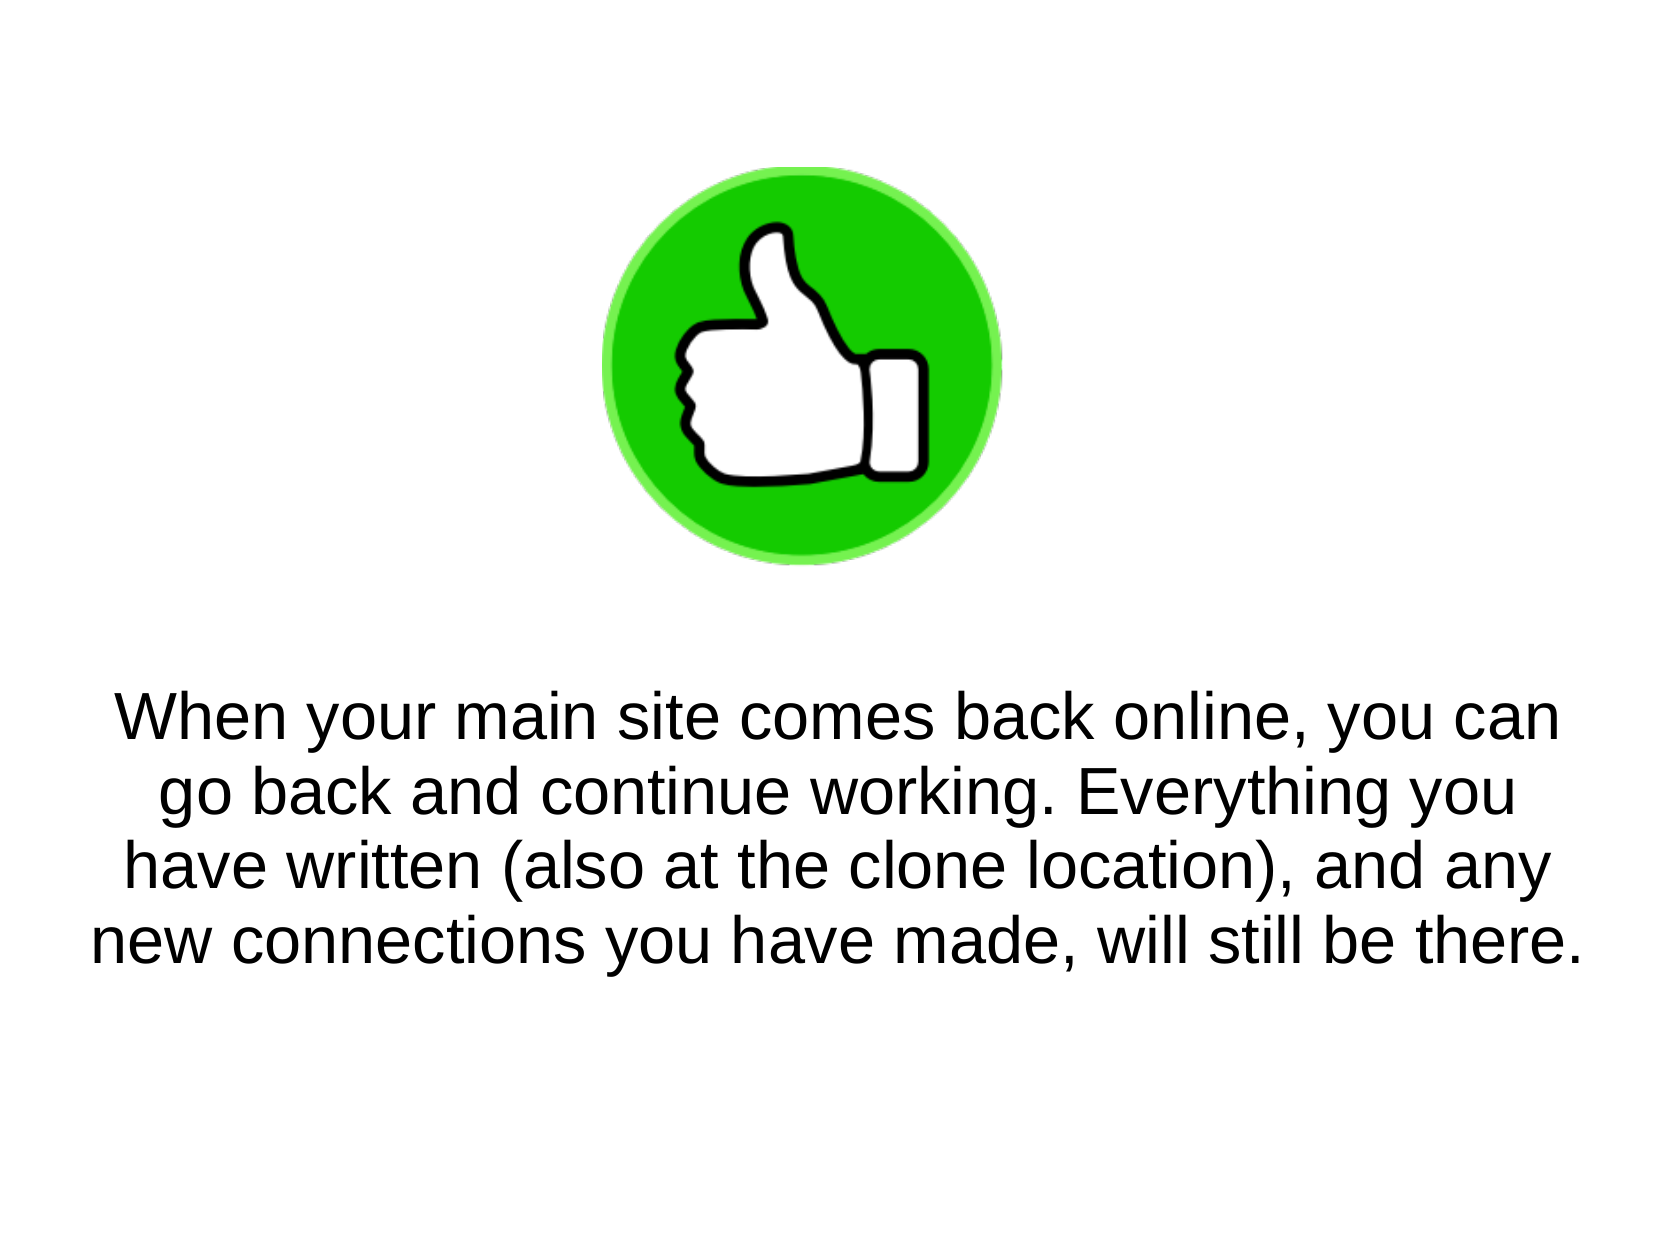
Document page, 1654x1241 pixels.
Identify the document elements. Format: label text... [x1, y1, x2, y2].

subtitle When your main site comes back online, you can go back and continue working. Everything you have written (also at the clone location), and any new connections you have made, will still be there. [82, 49, 1595, 1010]
picture [602, 167, 1004, 567]
